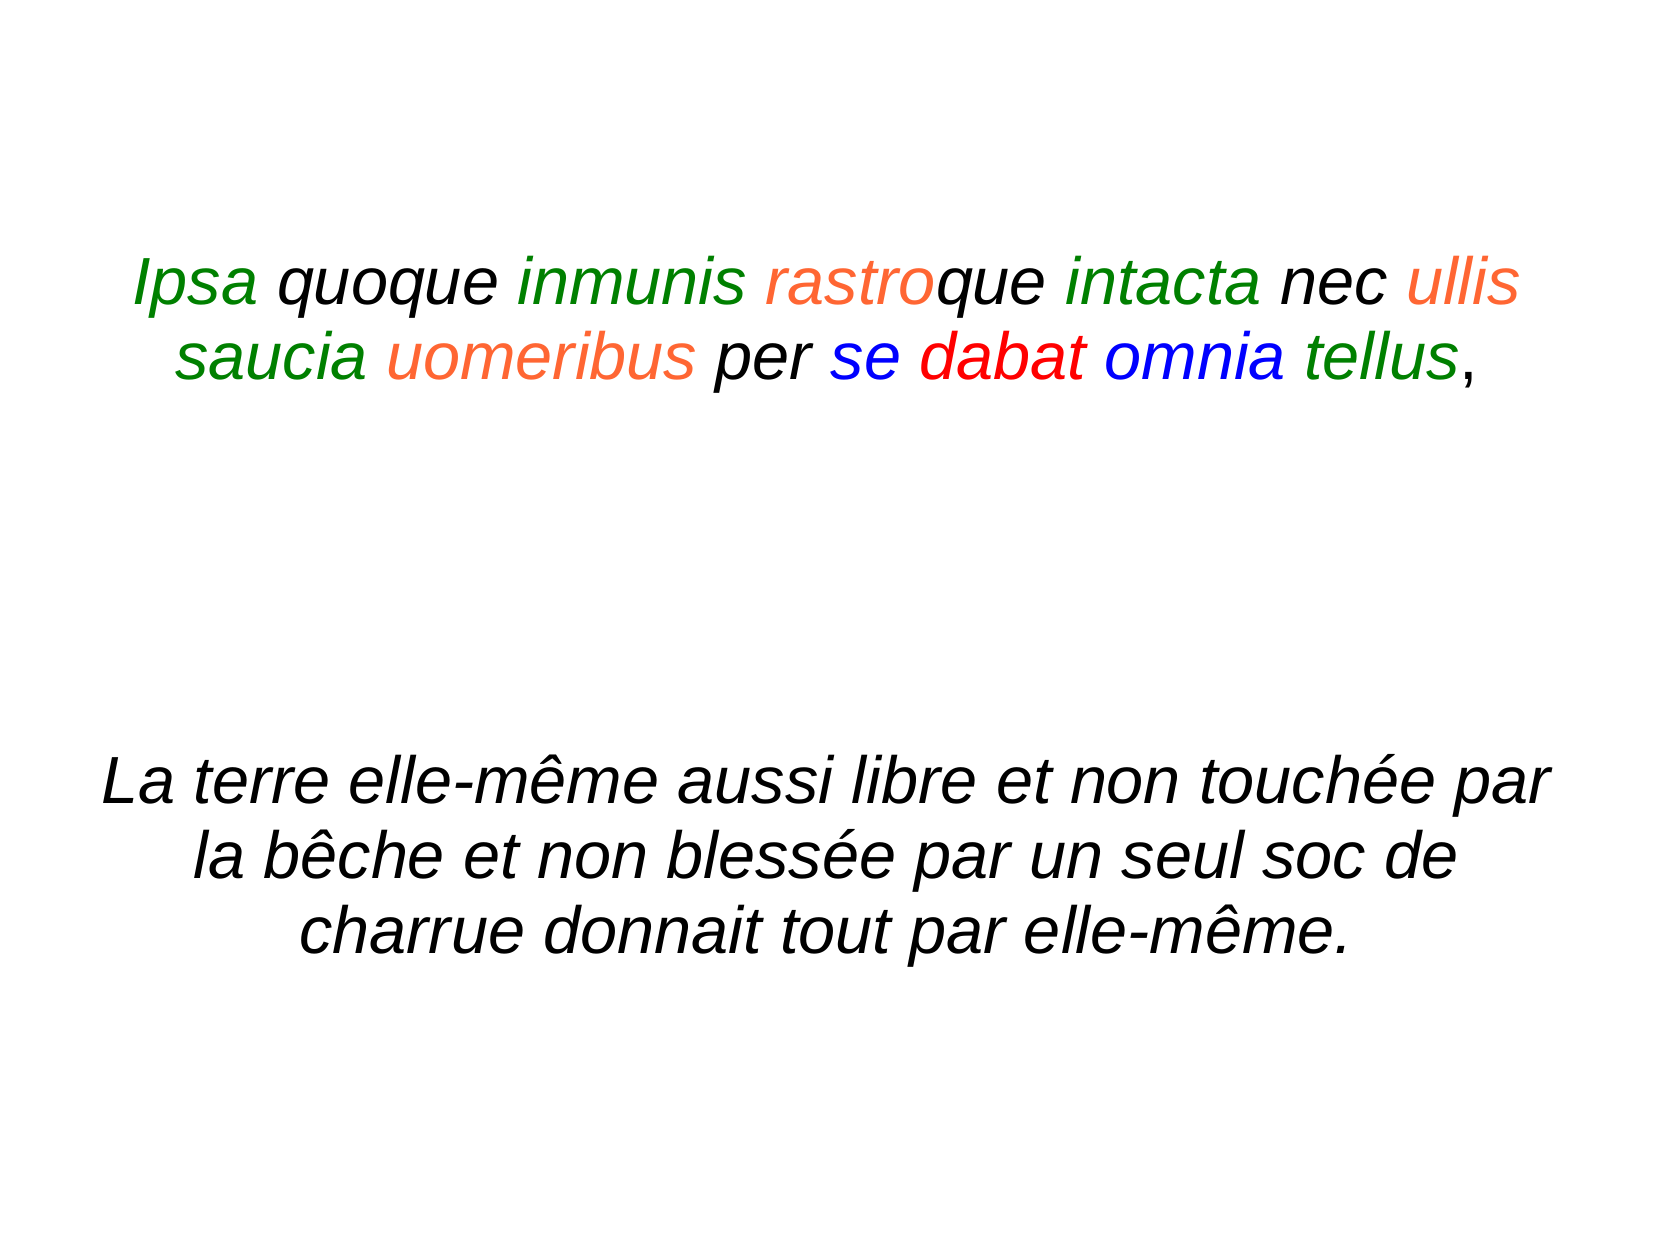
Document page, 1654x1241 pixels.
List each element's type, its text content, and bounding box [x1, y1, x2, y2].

subtitle La terre elle-même aussi libre et non touchée par la bêche et non blessée par un seul soc de charrue donnait tout par elle-même. [82, 602, 1571, 1109]
title Ipsa quoque inmunis rastroque intacta nec ullis saucia uomeribus per se dabat omnia tellus, [47, 35, 1607, 603]
